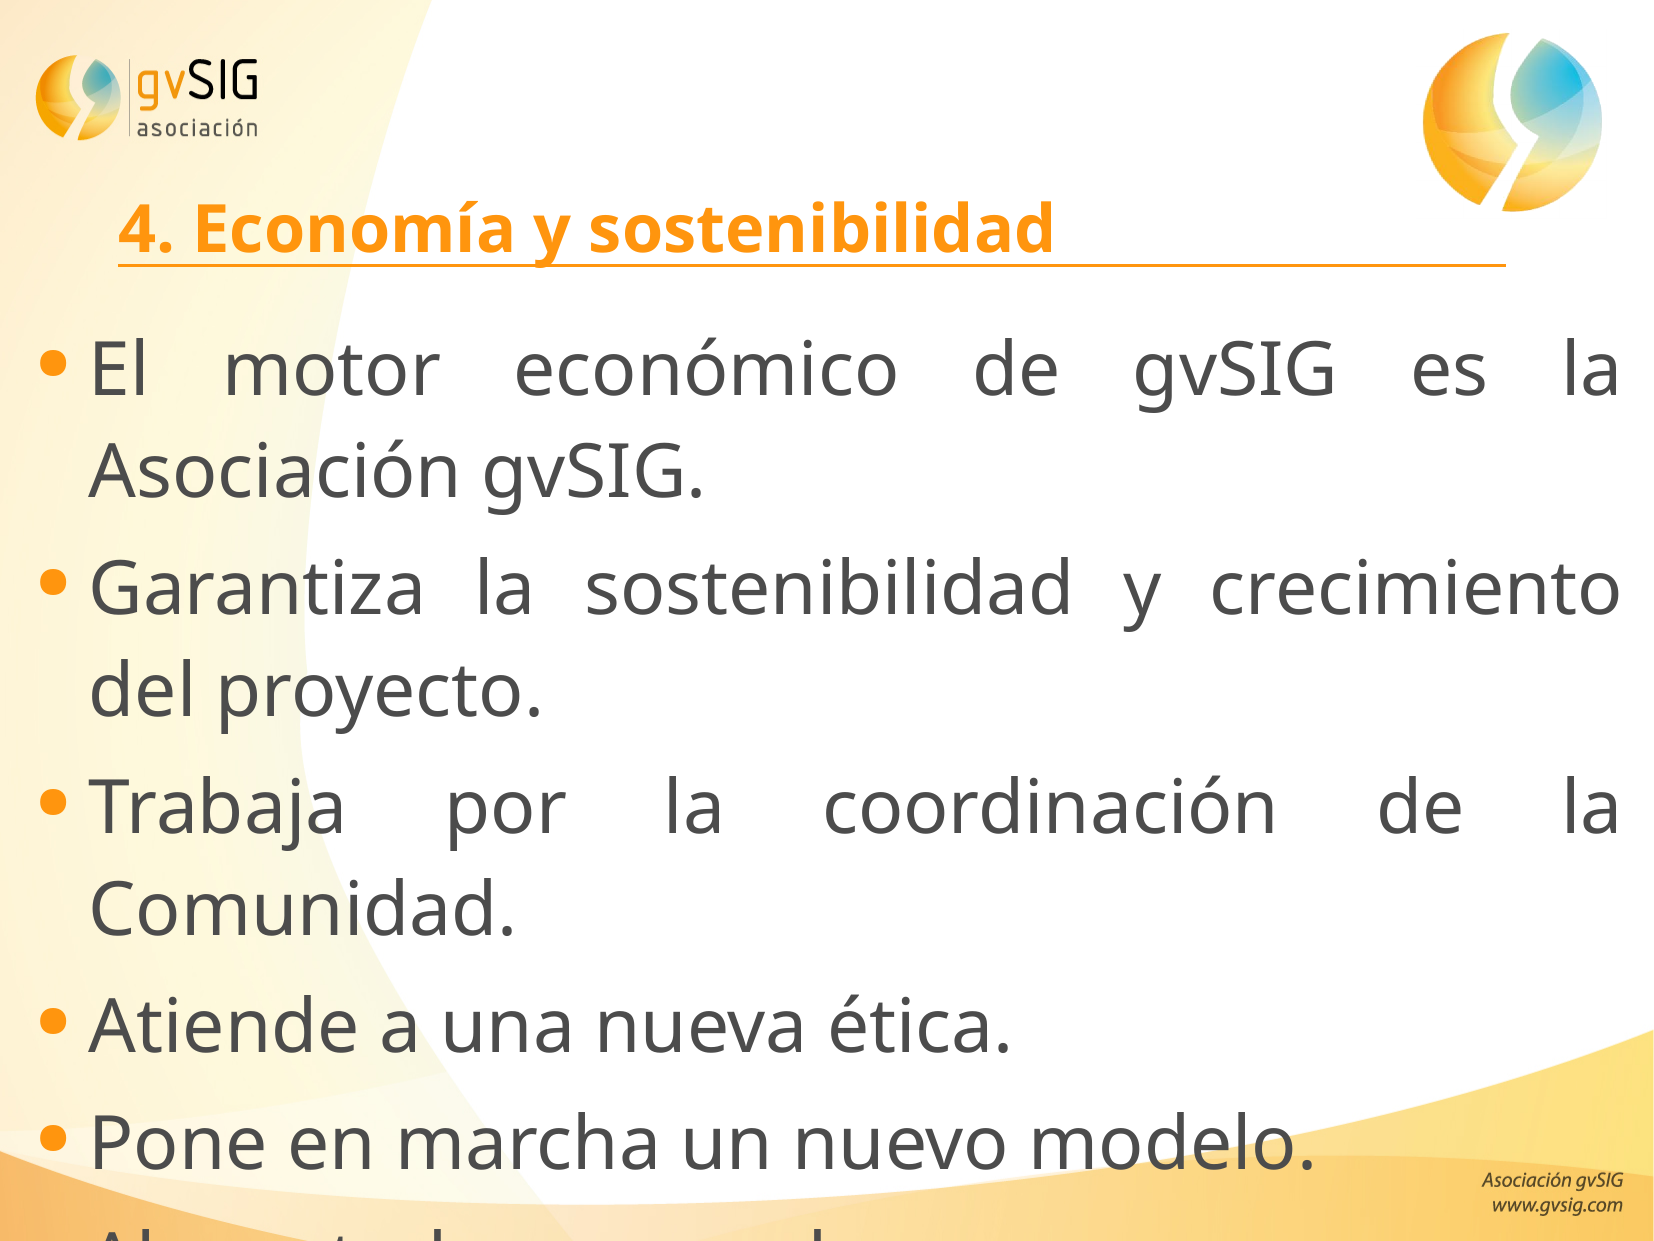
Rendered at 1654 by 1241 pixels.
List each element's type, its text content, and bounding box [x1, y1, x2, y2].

list El motor económico de gvSIG es la Asociación gvSIG. Garantiza la sostenibilidad y crecimiento del proyecto. Trabaja por la coordinación de la Comunidad. Atiende a una nueva ética. Pone en marcha un nuevo modelo. Al que todos se pueden sumar... [17, 314, 1625, 1182]
picture [0, 0, 1654, 1241]
title 4. Economía y sostenibilidad [118, 177, 1607, 276]
